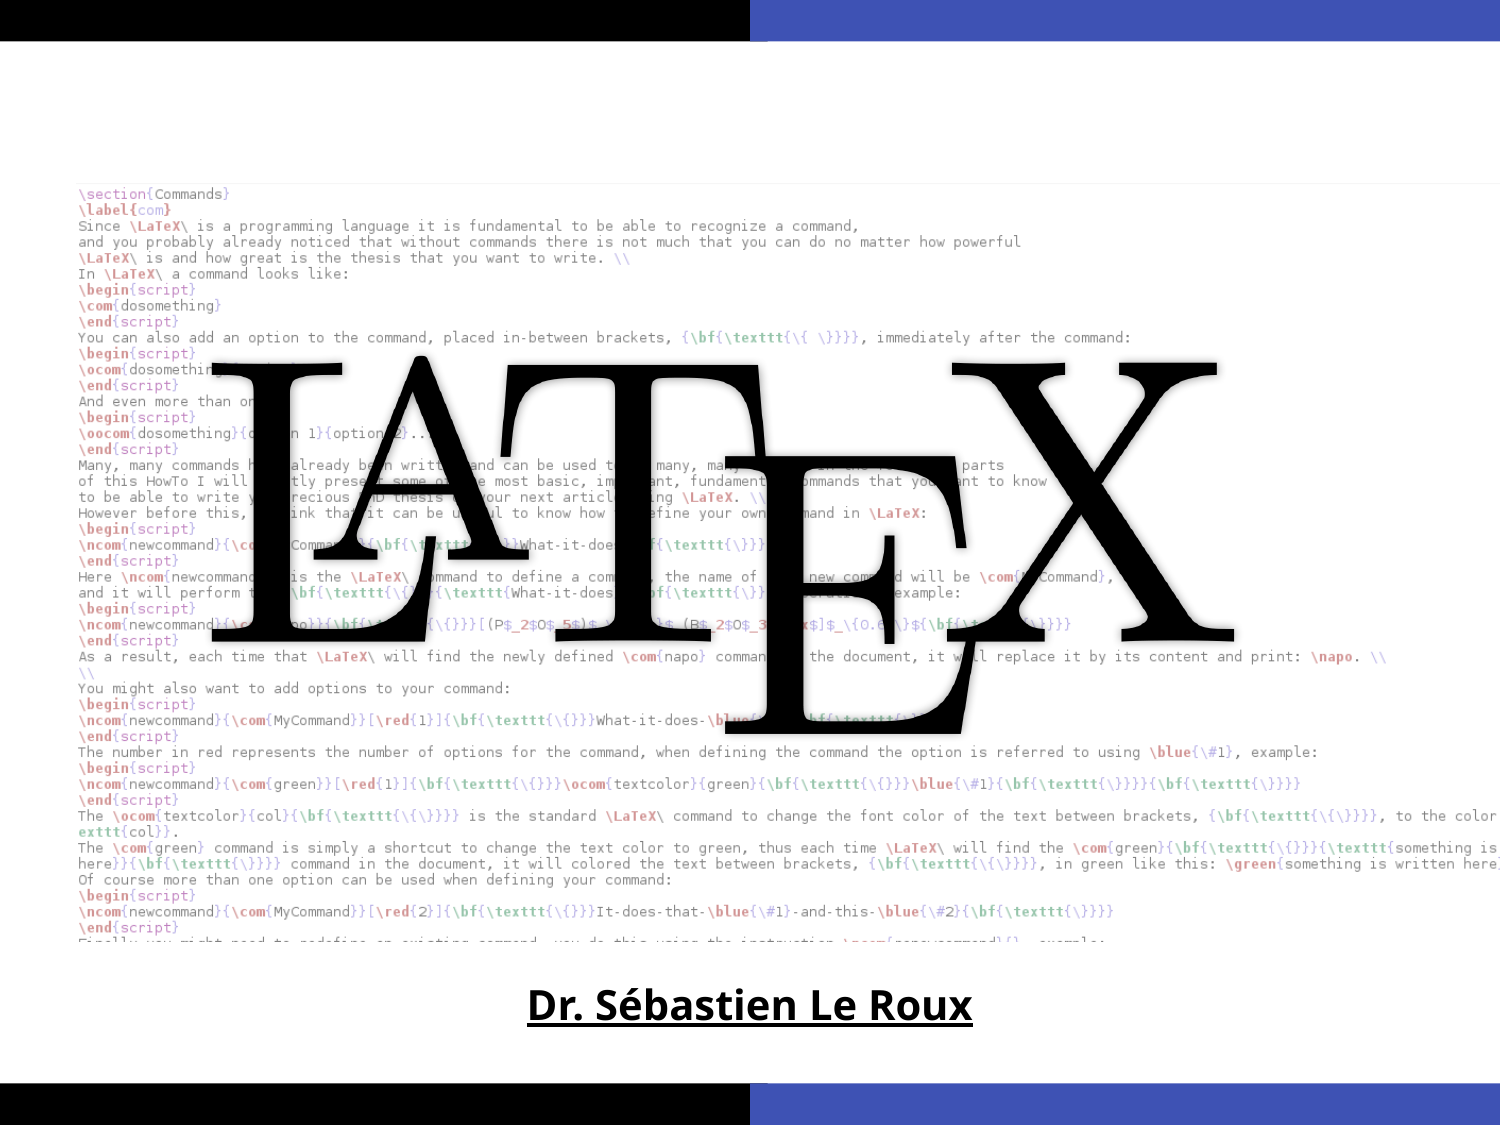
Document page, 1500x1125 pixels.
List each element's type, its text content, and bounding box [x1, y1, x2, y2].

text_box Dr. Sébastien Le Roux [511, 971, 989, 1036]
picture [175, 319, 1270, 776]
